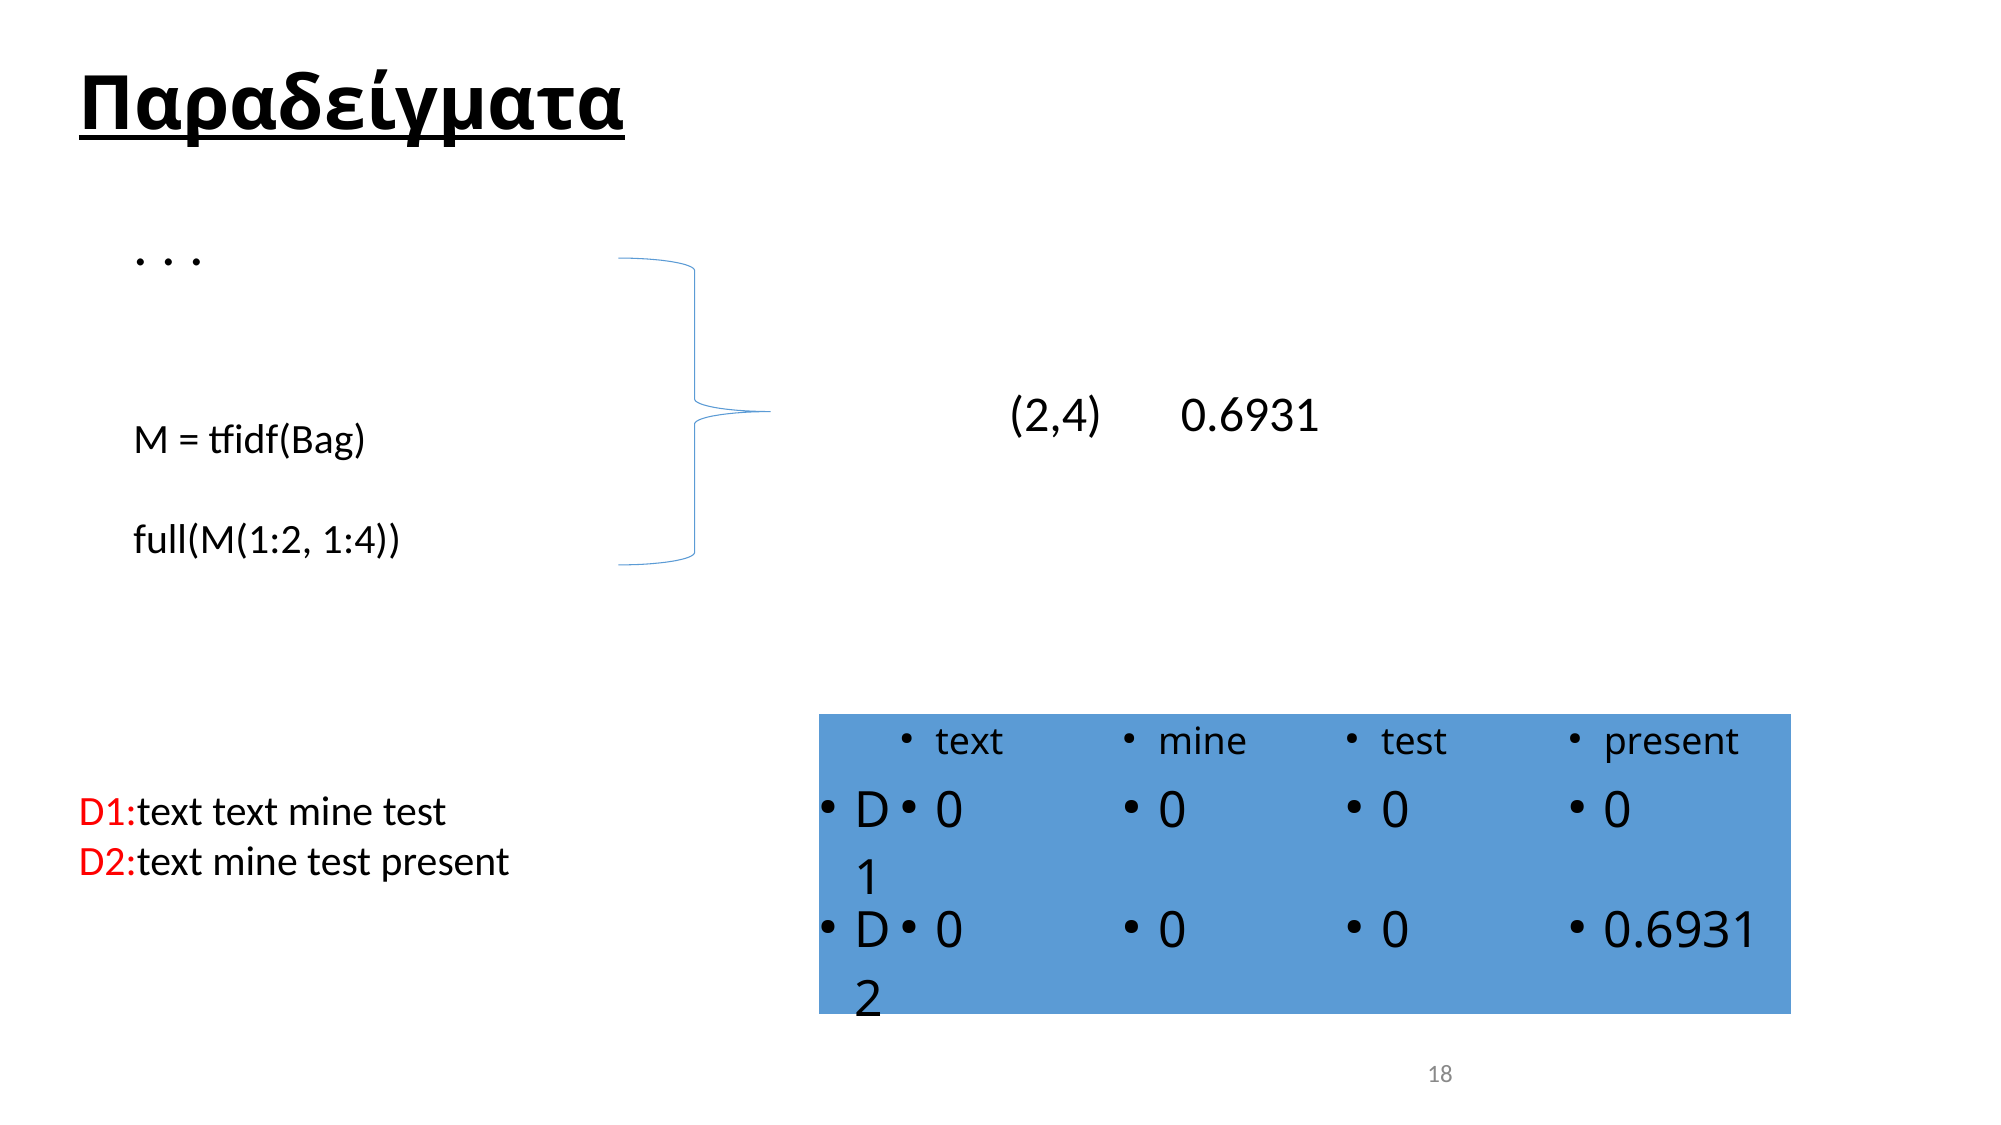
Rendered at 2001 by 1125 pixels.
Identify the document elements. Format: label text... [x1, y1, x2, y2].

table_header test [1346, 714, 1568, 774]
text_box D1:text text mine test D2:text mine test present [63, 776, 583, 893]
table_cell 0 [1346, 894, 1568, 1014]
table_header [819, 714, 900, 774]
table_cell D2 [819, 894, 900, 1014]
table_header present [1568, 714, 1791, 774]
table_header mine [1123, 714, 1346, 774]
table_cell 0 [1123, 774, 1346, 894]
text_box . . . M = tfidf(Bag) full(M(1:2, 1:4)) [118, 199, 977, 574]
table_cell 0 [1346, 774, 1568, 894]
table_cell 0 [1568, 774, 1791, 894]
text_box (2,4) 0.6931 [994, 373, 1401, 450]
table_header text [900, 714, 1123, 774]
table_cell 0.6931 [1568, 894, 1791, 1014]
title Παραδείγματα [63, 43, 725, 167]
table_cell 0 [1123, 894, 1346, 1014]
table_cell 0 [900, 894, 1123, 1014]
text_box [1412, 1042, 1863, 1103]
table_cell 0 [900, 774, 1123, 894]
table_cell D1 [819, 774, 900, 894]
